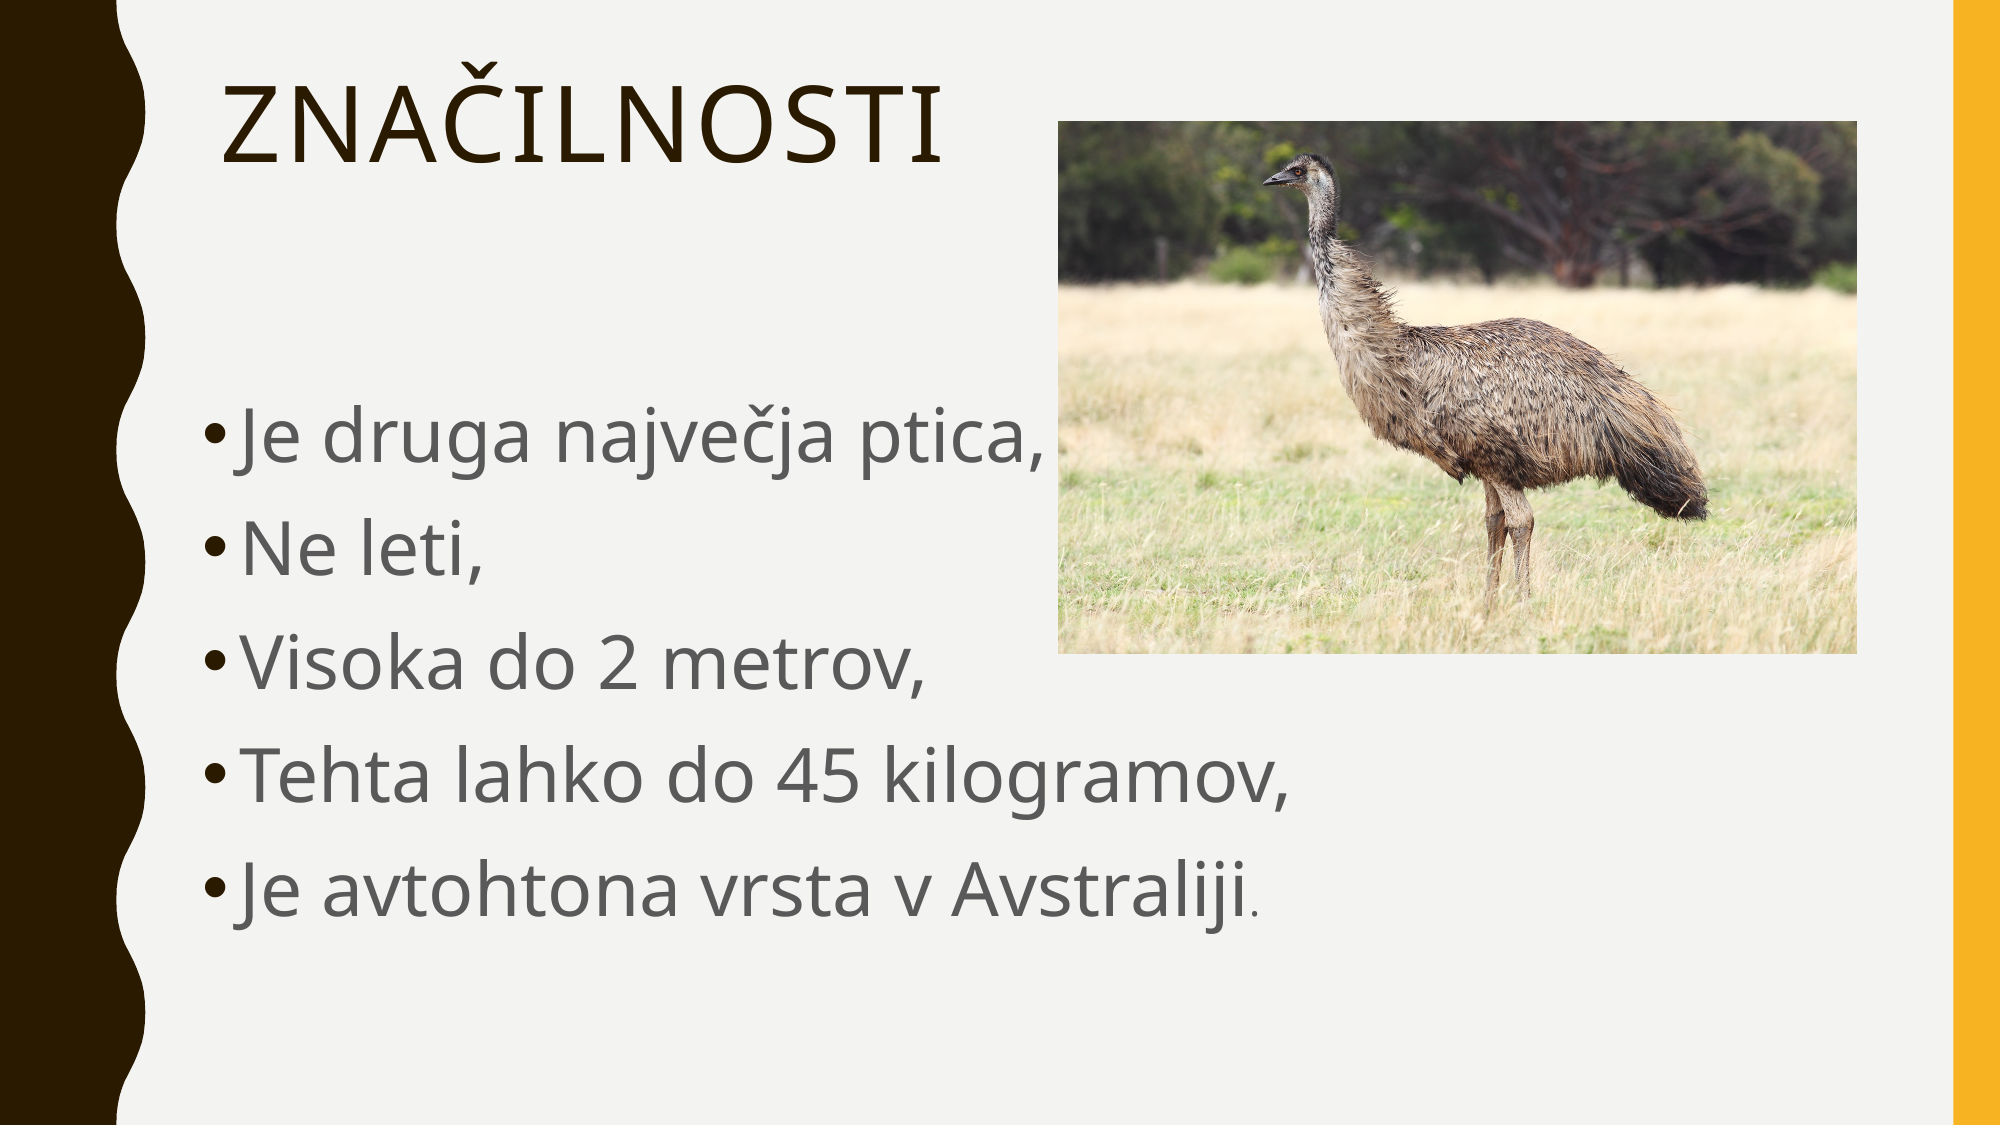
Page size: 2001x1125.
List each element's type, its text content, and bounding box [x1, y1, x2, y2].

list Je druga največja ptica, Ne leti, Visoka do 2 metrov, Tehta lahko do 45 kilogramov, Je avtohtona vrsta v Avstraliji. [187, 370, 1857, 961]
title ZNAČILNOSTI [205, 62, 1875, 308]
picture [1058, 121, 1857, 654]
